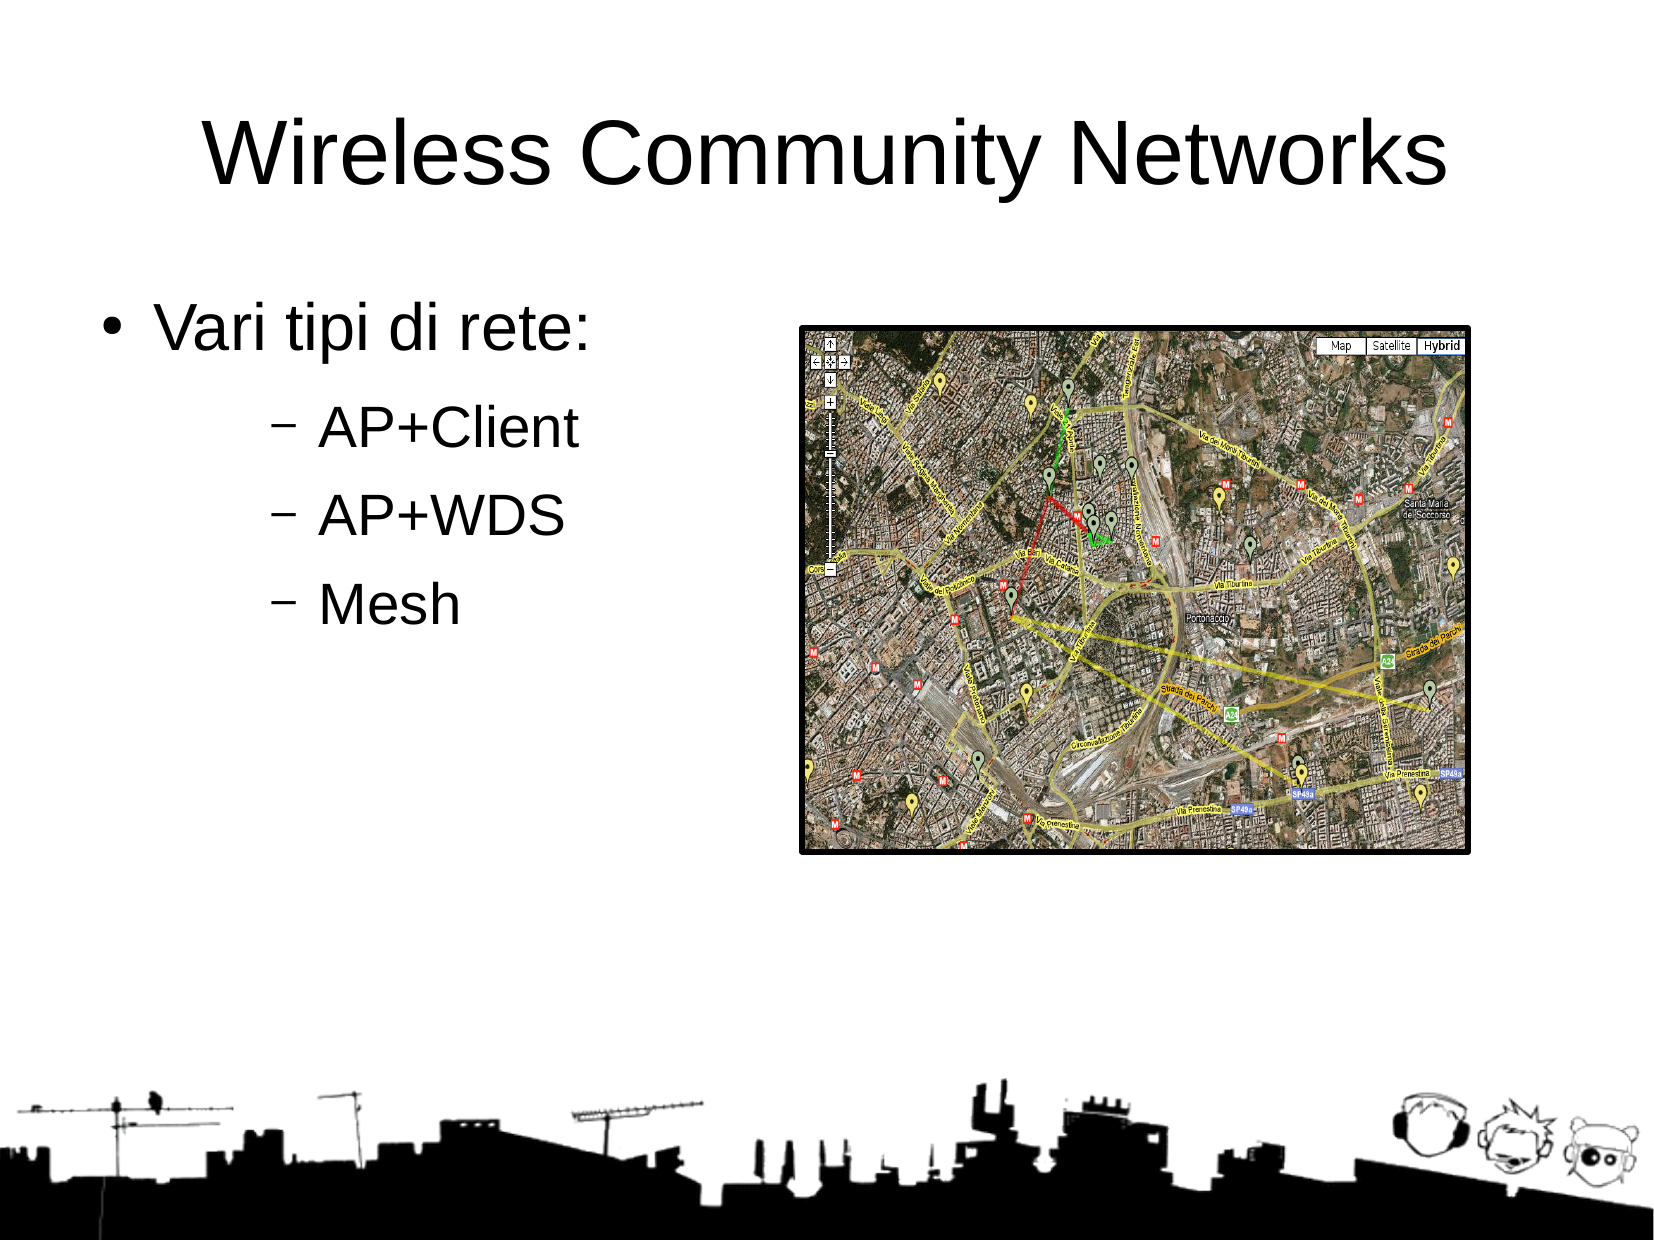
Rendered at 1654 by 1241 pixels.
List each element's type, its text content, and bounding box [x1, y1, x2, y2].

picture [805, 331, 1465, 849]
list Vari tipi di rete: AP+Client AP+WDS Mesh [82, 290, 1571, 1094]
picture [0, 1077, 1654, 1240]
title Wireless Community Networks [82, 56, 1571, 250]
